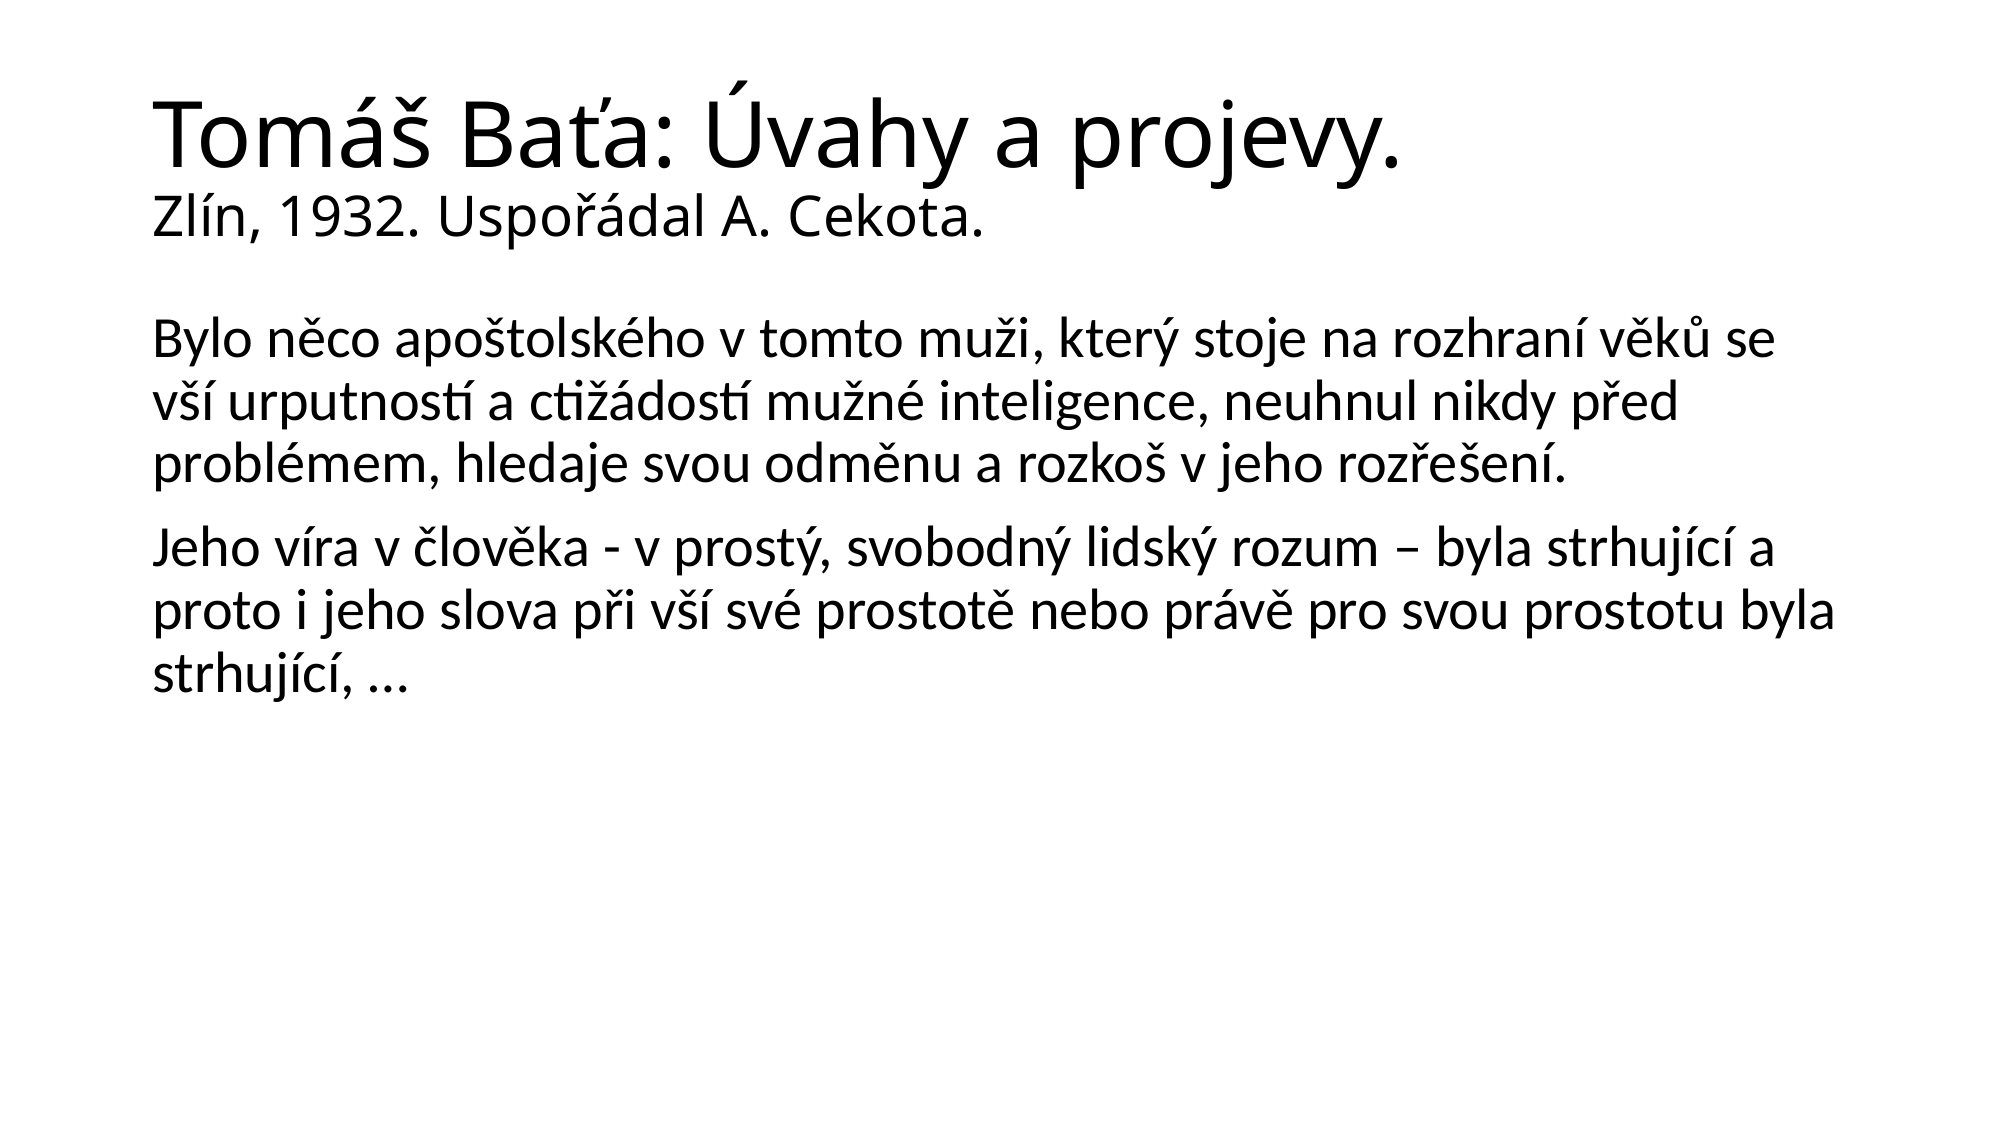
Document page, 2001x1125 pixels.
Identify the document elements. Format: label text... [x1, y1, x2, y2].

list Bylo něco apoštolského v tomto muži, který stoje na rozhraní věků se vší urputností a ctižádostí mužné inteligence, neuhnul nikdy před problémem, hledaje svou odměnu a rozkoš v jeho rozřešení. Jeho víra v člověka - v prostý, svobodný lidský rozum – byla strhující a proto i jeho slova při vší své prostotě nebo právě pro svou prostotu byla strhující, … [137, 299, 1863, 1014]
title Tomáš Baťa: Úvahy a projevy. Zlín, 1932. Uspořádal A. Cekota. [137, 59, 1863, 278]
